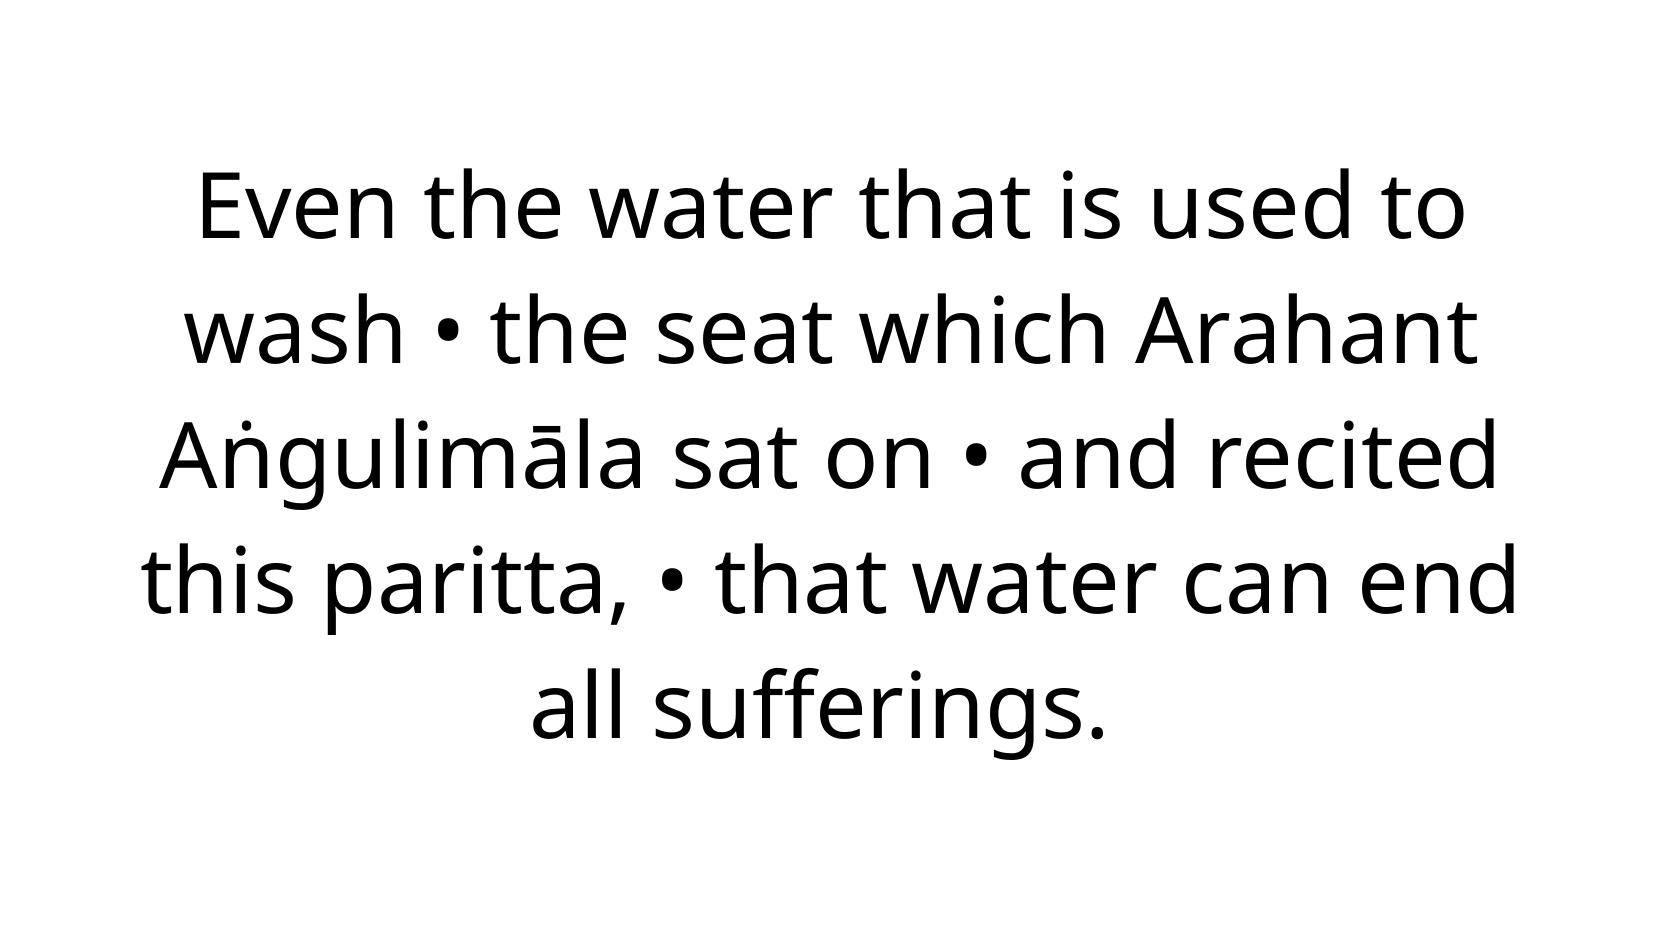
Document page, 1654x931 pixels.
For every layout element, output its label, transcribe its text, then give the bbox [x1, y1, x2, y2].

subtitle Even the water that is used to wash • the seat which Arahant Aṅgulimāla sat on • and recited this paritta, • that water can end all sufferings. [87, 67, 1577, 839]
